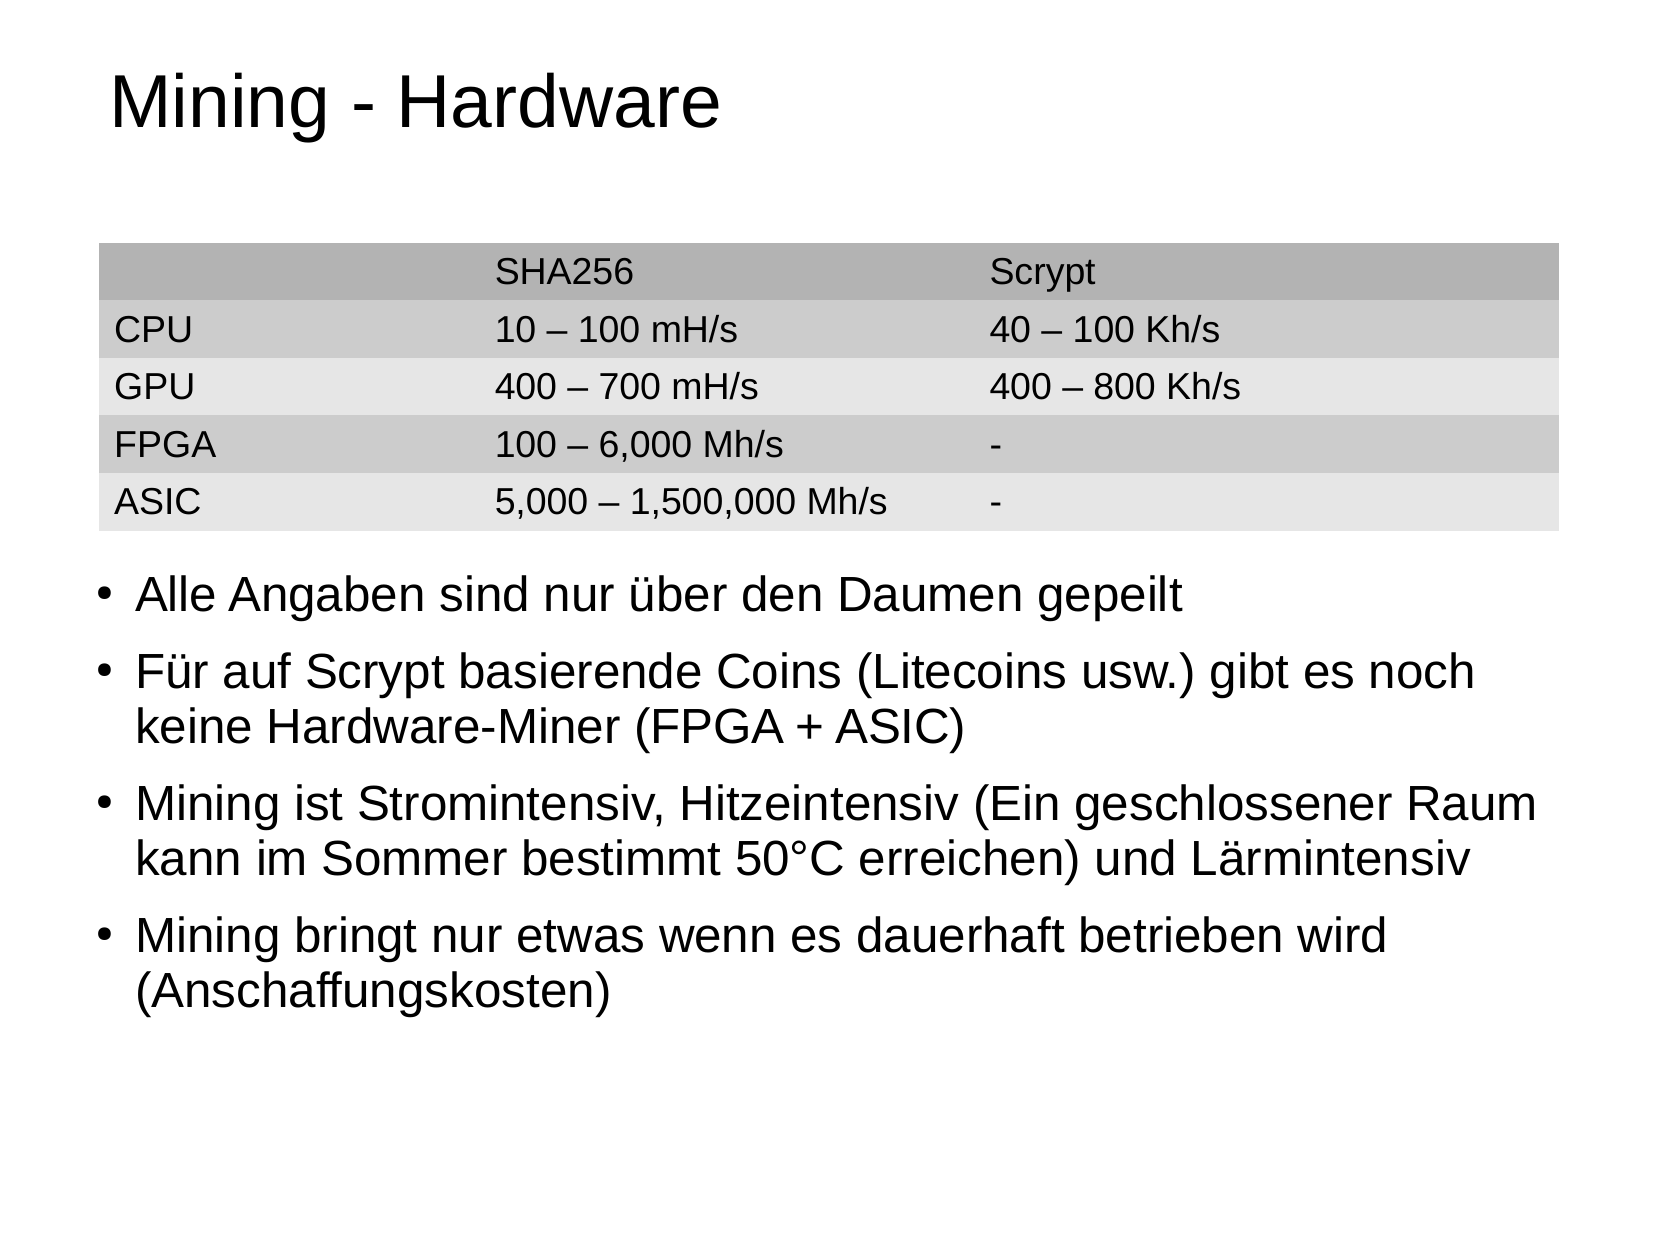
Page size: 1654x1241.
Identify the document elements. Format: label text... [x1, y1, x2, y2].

table_header SHA256 [480, 243, 975, 300]
table_cell 5,000 – 1,500,000 Mh/s [480, 473, 975, 531]
table_cell 100 – 6,000 Mh/s [480, 415, 975, 473]
table_cell - [975, 415, 1559, 473]
list Alle Angaben sind nur über den Daumen gepeilt Für auf Scrypt basierende Coins (Litecoins usw.) gibt es noch keine Hardware-Miner (FPGA + ASIC) Mining ist Stromintensiv, Hitzeintensiv (Ein geschlossener Raum kann im Sommer bestimmt 50°C erreichen) und Lärmintensiv Mining bringt nur etwas wenn es dauerhaft betrieben wird (Anschaffungskosten) [82, 566, 1571, 1052]
table_cell - [975, 473, 1559, 531]
table_cell ASIC [99, 473, 480, 531]
table_cell 400 – 800 Kh/s [975, 358, 1559, 415]
table_cell CPU [99, 300, 480, 358]
table_cell 400 – 700 mH/s [480, 358, 975, 415]
table_cell GPU [99, 358, 480, 415]
table_header Scrypt [975, 243, 1559, 300]
title Mining - Hardware [82, 49, 1571, 154]
table_cell FPGA [99, 415, 480, 473]
table_header [99, 243, 480, 300]
table_cell 40 – 100 Kh/s [975, 300, 1559, 358]
table_cell 10 – 100 mH/s [480, 300, 975, 358]
